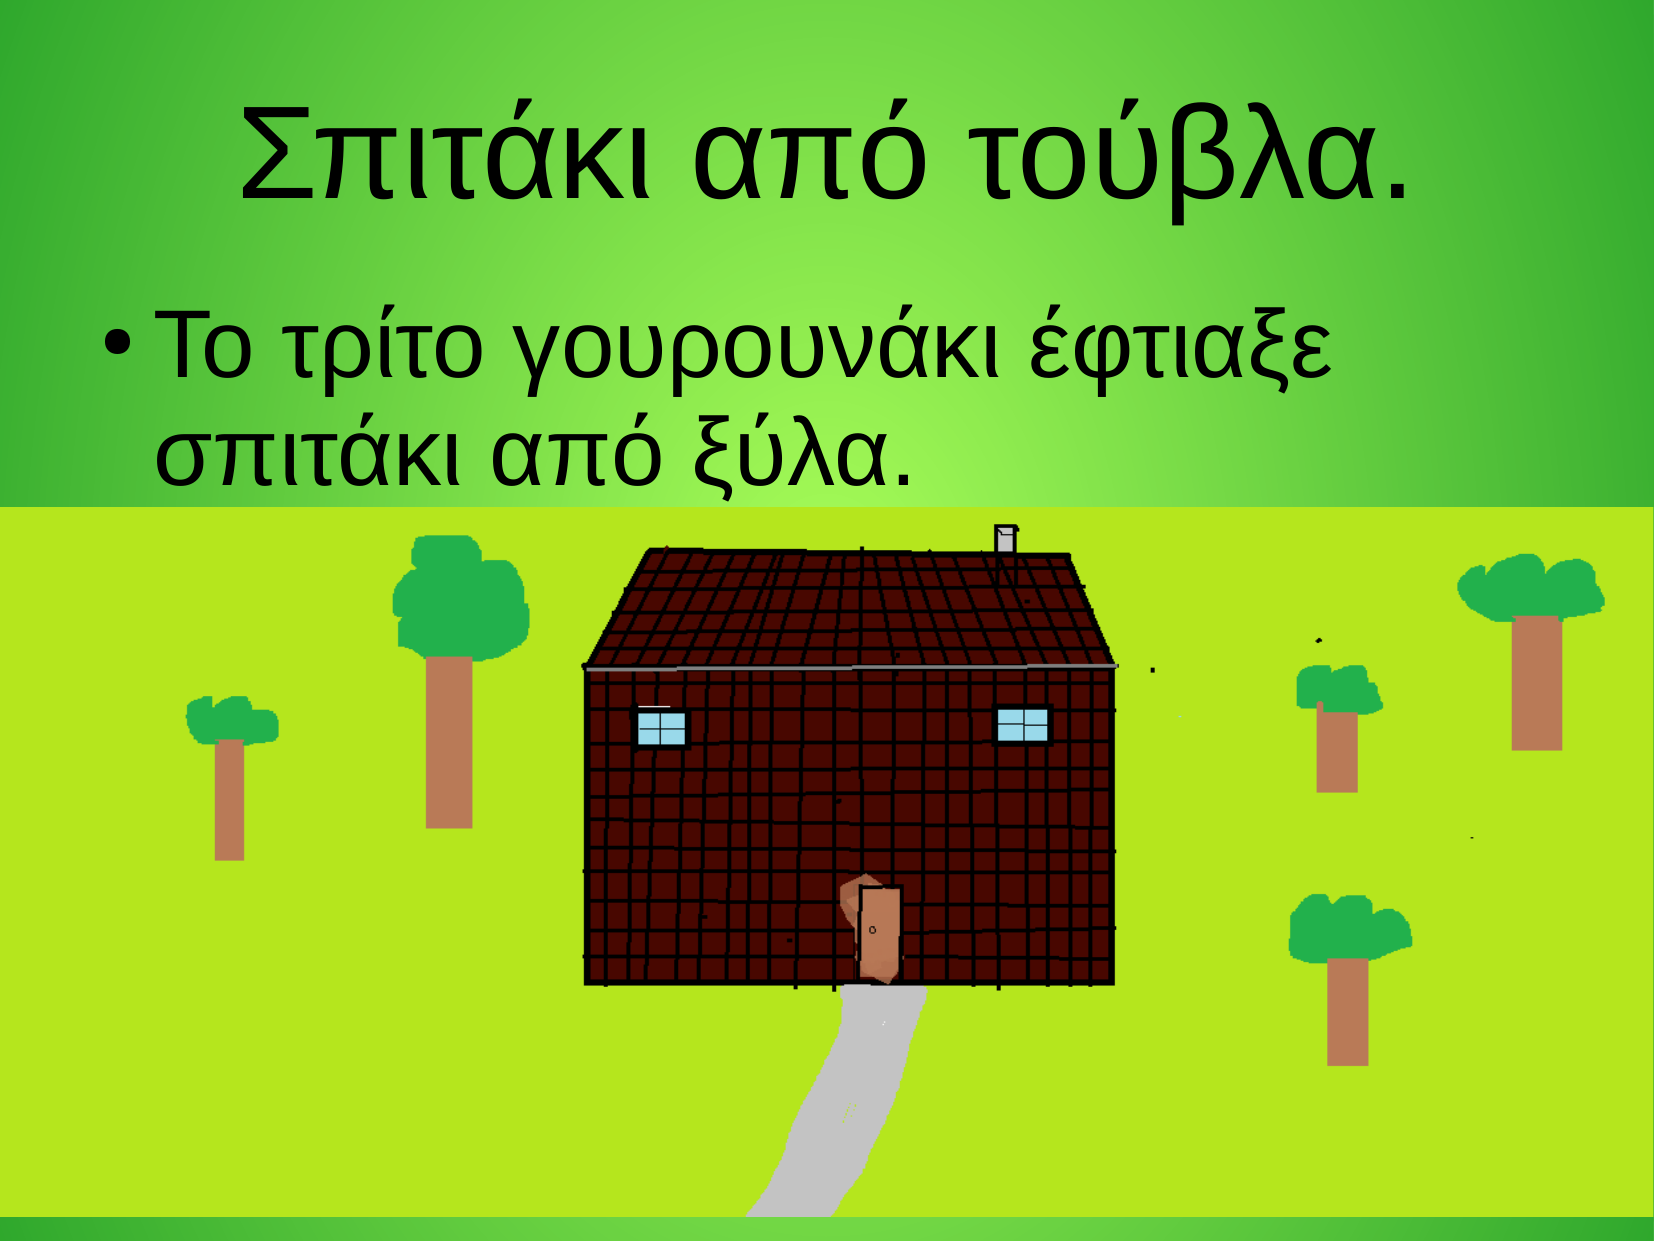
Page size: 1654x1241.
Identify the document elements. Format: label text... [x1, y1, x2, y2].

picture [0, 507, 1654, 1217]
list Το τρίτο γουρουνάκι έφτιαξε σπιτάκι από ξύλα. [82, 290, 1571, 507]
title Σπιτάκι από τούβλα. [82, 49, 1571, 257]
